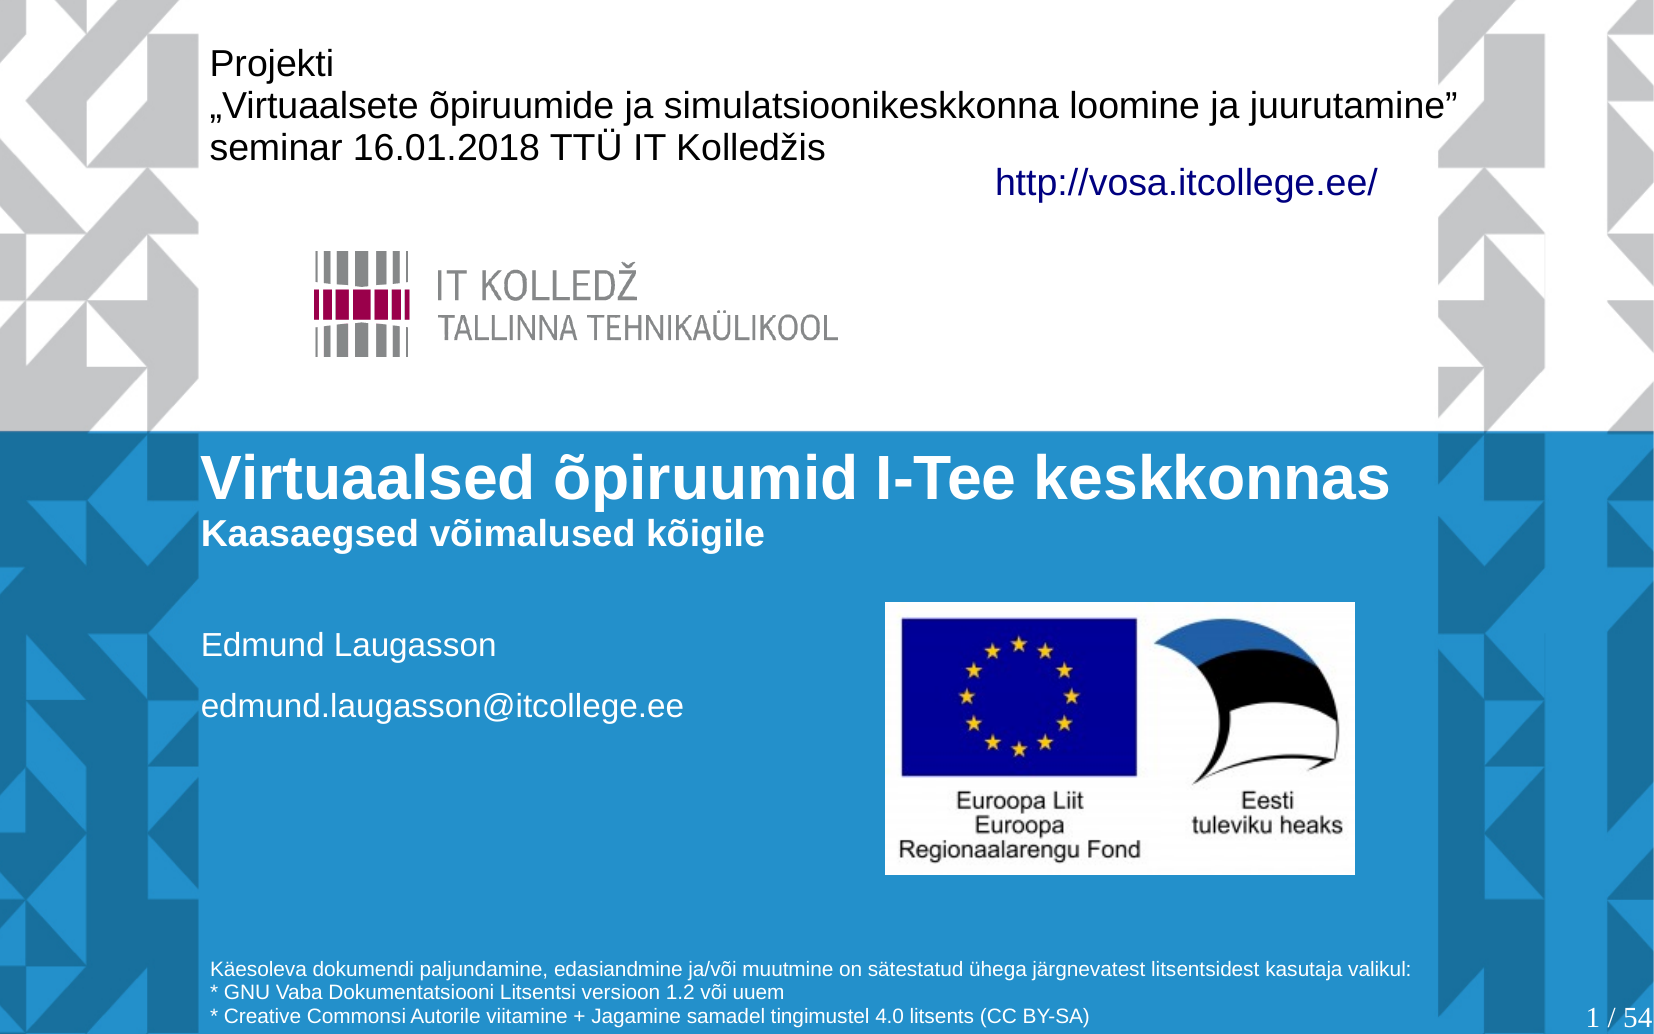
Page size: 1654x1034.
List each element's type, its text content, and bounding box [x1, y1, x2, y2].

text_box http://vosa.itcollege.ee/ [980, 177, 1393, 211]
picture [0, 0, 1654, 1034]
text_box Projekti „Virtuaalsete õpiruumide ja simulatsioonikeskkonna loomine ja juurutamine” seminar 16.01.2018 TTÜ IT Kolledžis [194, 35, 1483, 177]
list Edmund Laugasson edmund.laugasson@itcollege.ee [200, 625, 1441, 934]
title Virtuaalsed õpiruumid I-Tee keskkonnas Kaasaegsed võimalused kõigile [200, 442, 1430, 603]
